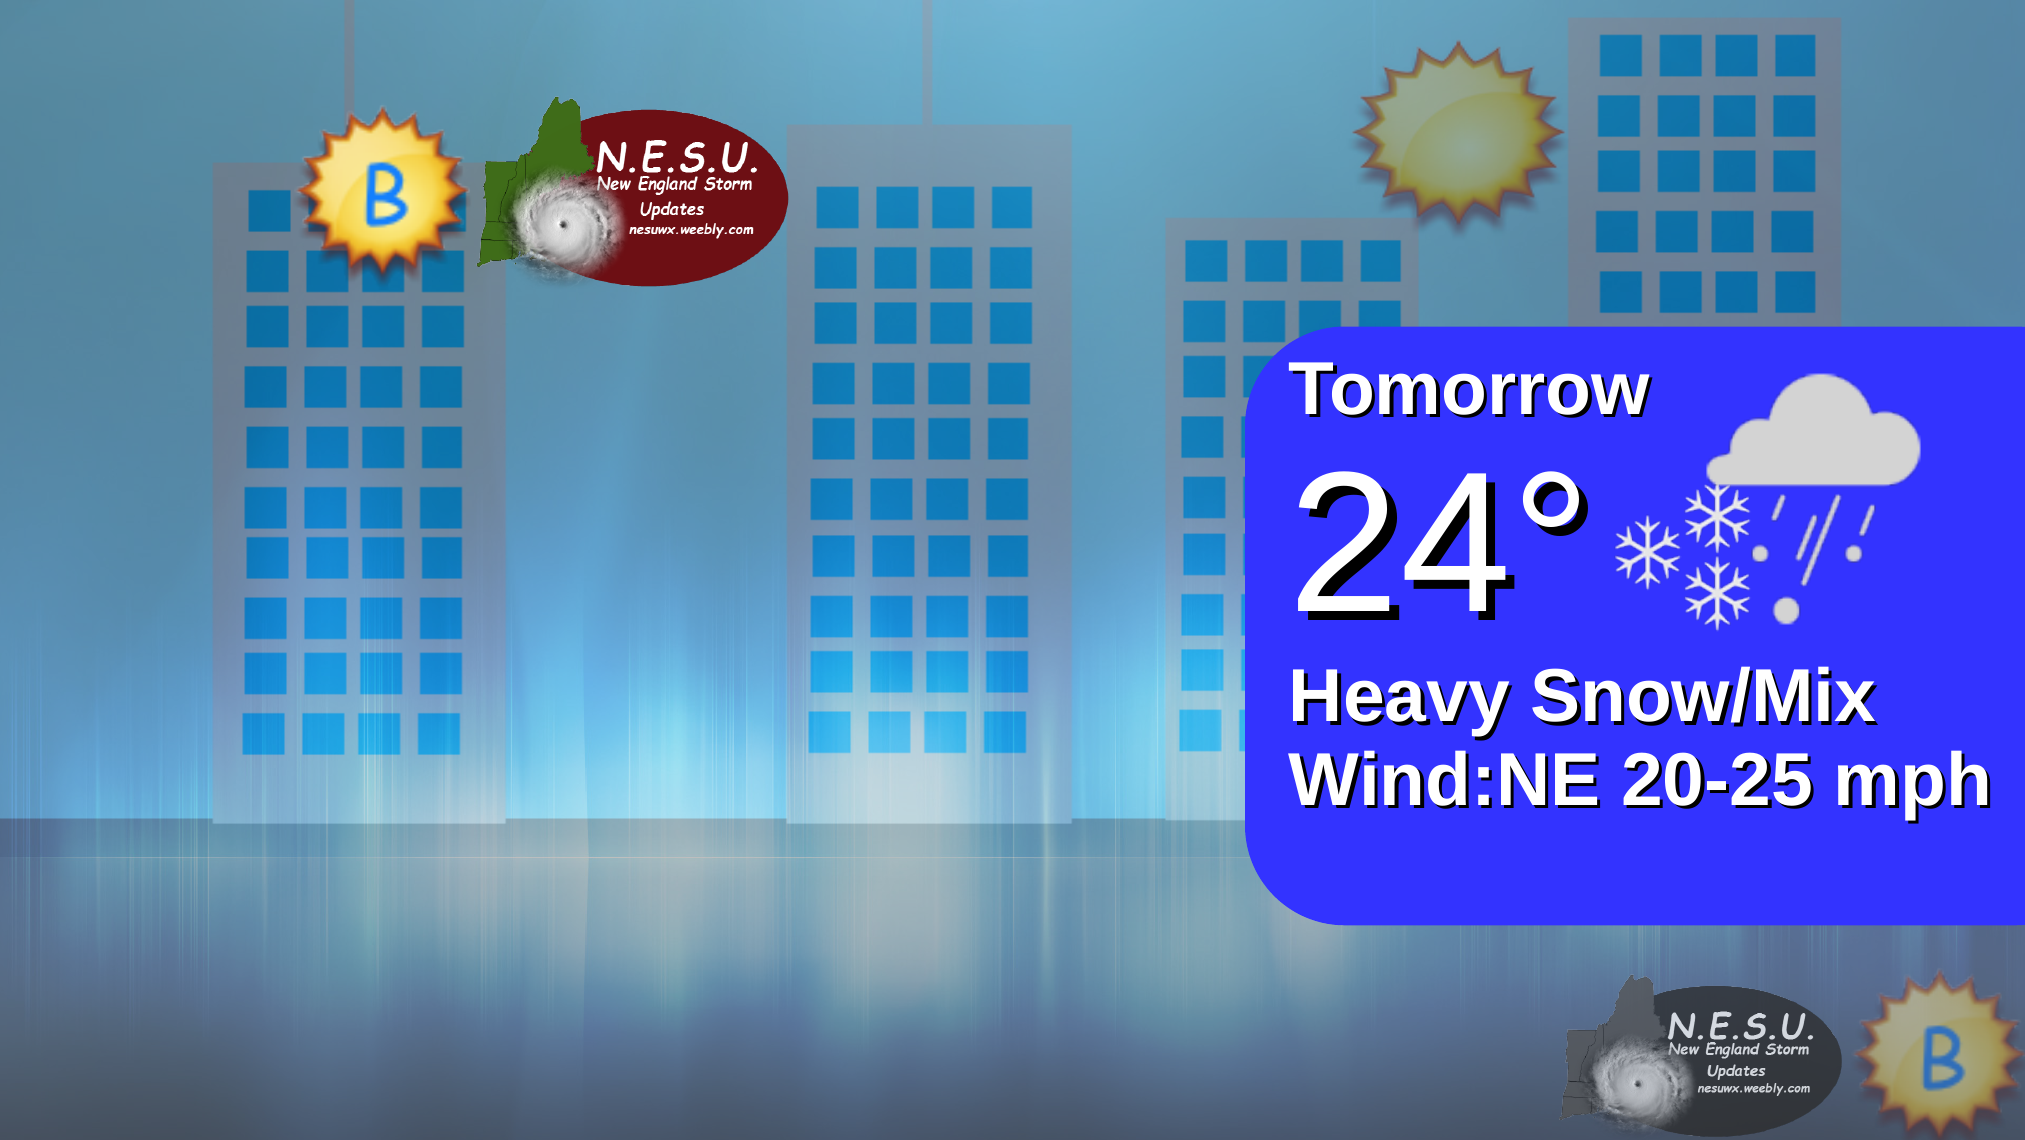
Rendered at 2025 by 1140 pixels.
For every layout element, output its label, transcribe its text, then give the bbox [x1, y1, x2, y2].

picture [1612, 344, 1966, 653]
picture [0, 0, 2025, 1140]
text_box Tomorrow 24° Heavy Snow/Mix Wind:NE 20-25 mph [1245, 326, 2025, 926]
